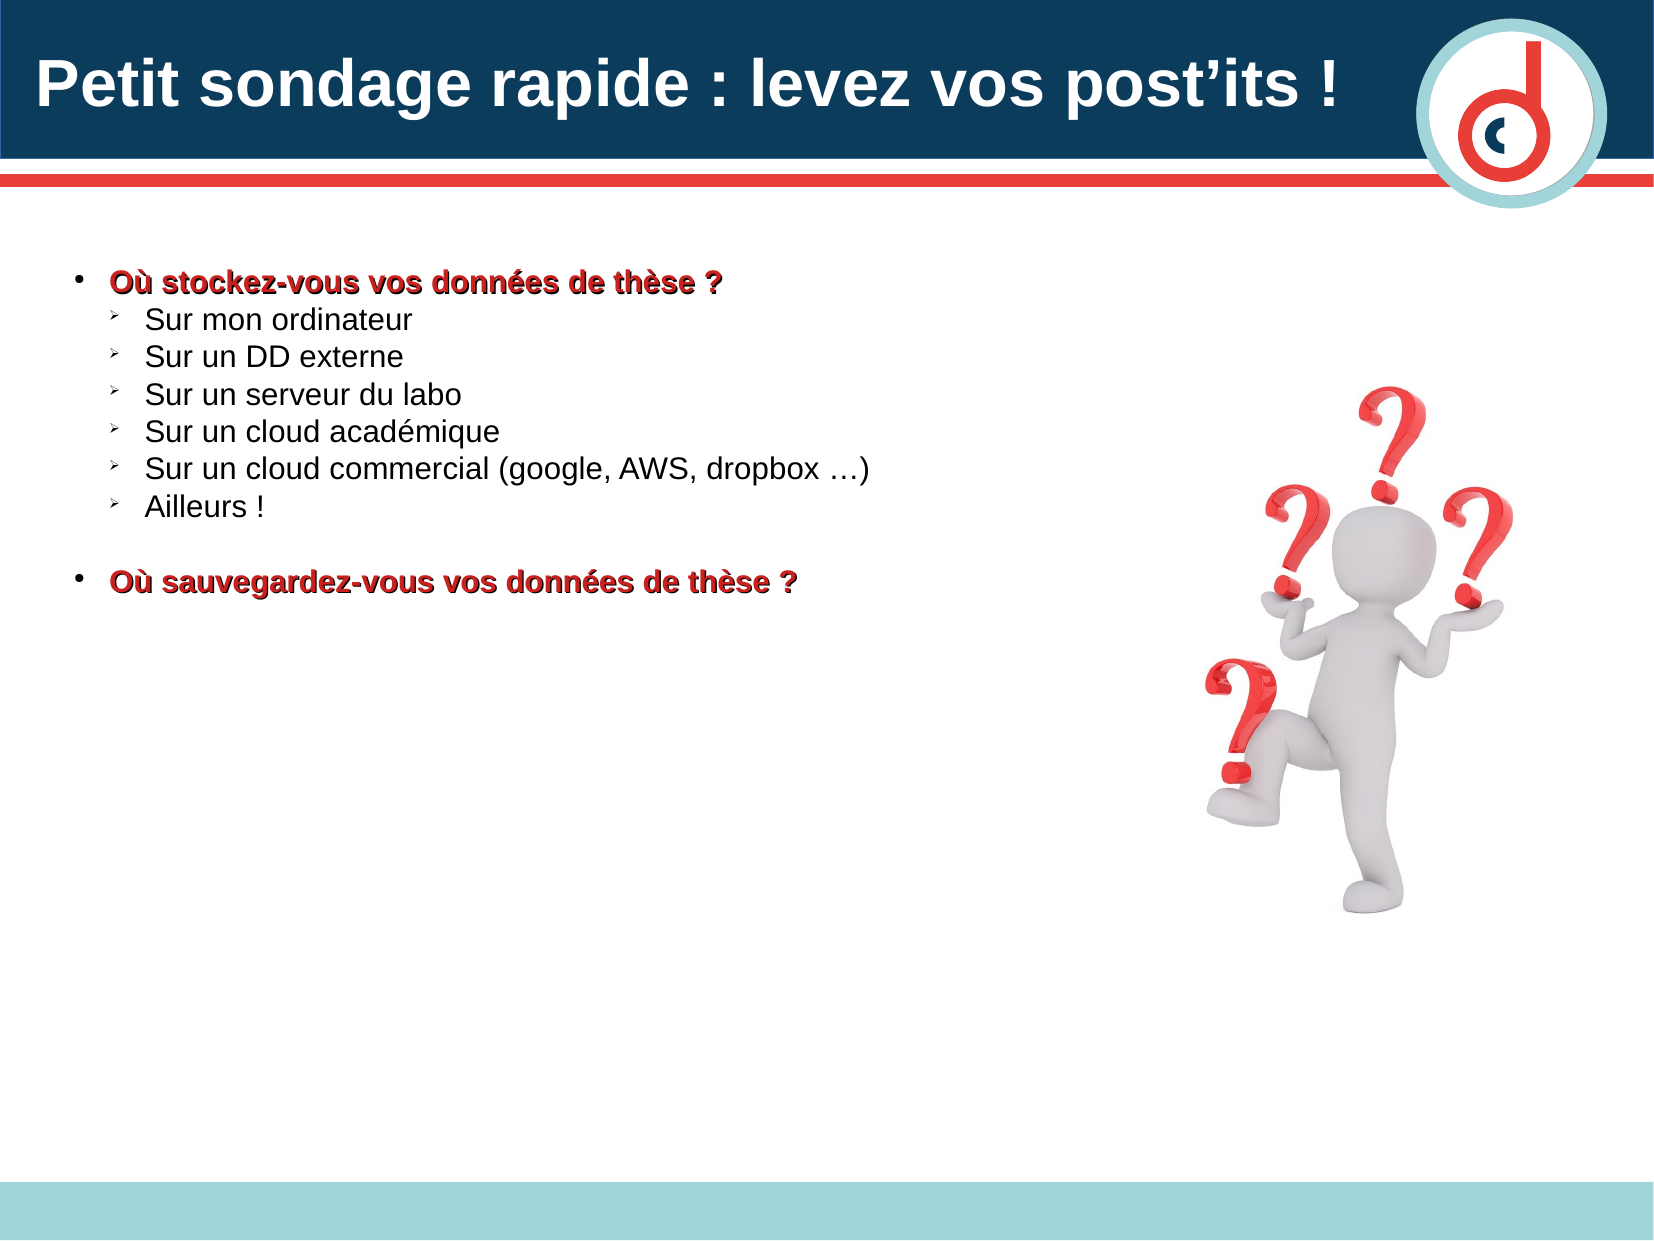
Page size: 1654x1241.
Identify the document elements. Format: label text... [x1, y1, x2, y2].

title Petit sondage rapide : levez vos post’its ! [35, 11, 1430, 159]
text_box Où stockez-vous vos données de thèse ? Sur mon ordinateur Sur un DD externe Sur un serveur du labo Sur un cloud académique Sur un cloud commercial (google, AWS, dropbox …) Ailleurs ! Où sauvegardez-vous vos données de thèse ? [59, 254, 1595, 1152]
picture [1062, 354, 1654, 945]
